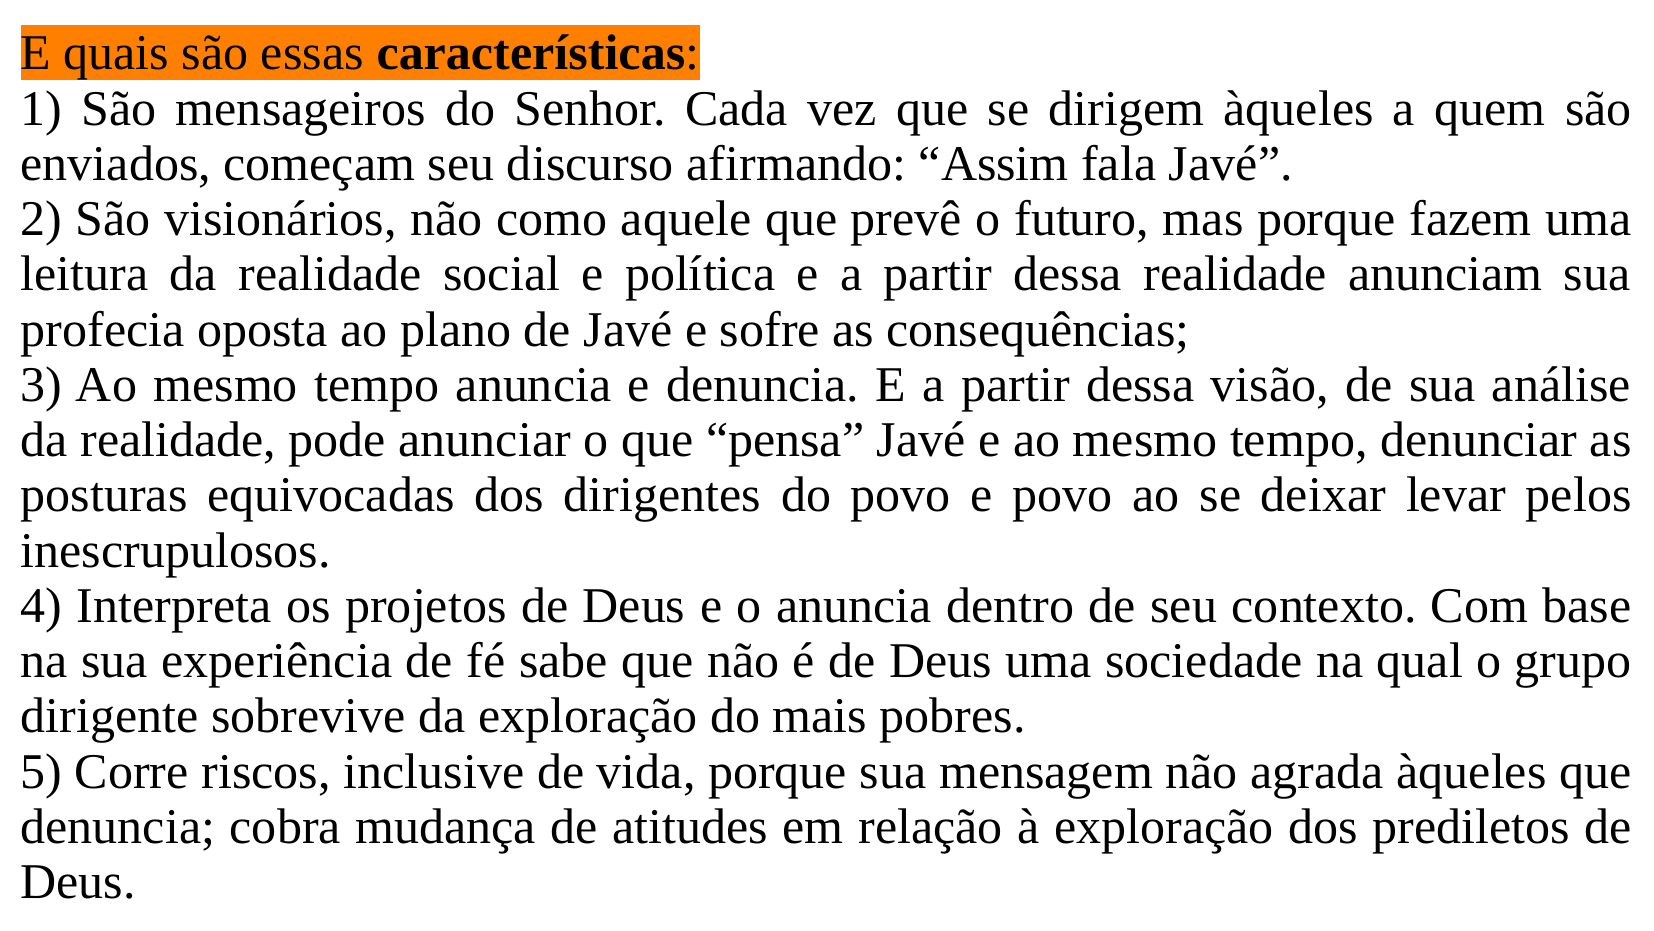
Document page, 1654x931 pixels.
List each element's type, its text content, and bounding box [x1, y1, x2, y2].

text_box E quais são essas características: 1) São mensageiros do Senhor. Cada vez que se dirigem àqueles a quem são enviados, começam seu discurso afirmando: “Assim fala Javé”. 2) São visionários, não como aquele que prevê o futuro, mas porque fazem uma leitura da realidade social e política e a partir dessa realidade anunciam sua profecia oposta ao plano de Javé e sofre as consequências; 3) Ao mesmo tempo anuncia e denuncia. E a partir dessa visão, de sua análise da realidade, pode anunciar o que “pensa” Javé e ao mesmo tempo, denunciar as posturas equivocadas dos dirigentes do povo e povo ao se deixar levar pelos inescrupulosos. 4) Interpreta os projetos de Deus e o anuncia dentro de seu contexto. Com base na sua experiência de fé sabe que não é de Deus uma sociedade na qual o grupo dirigente sobrevive da exploração do mais pobres. 5) Corre riscos, inclusive de vida, porque sua mensagem não agrada àqueles que denuncia; cobra mudança de atitudes em relação à exploração dos prediletos de Deus. [5, 17, 1648, 917]
